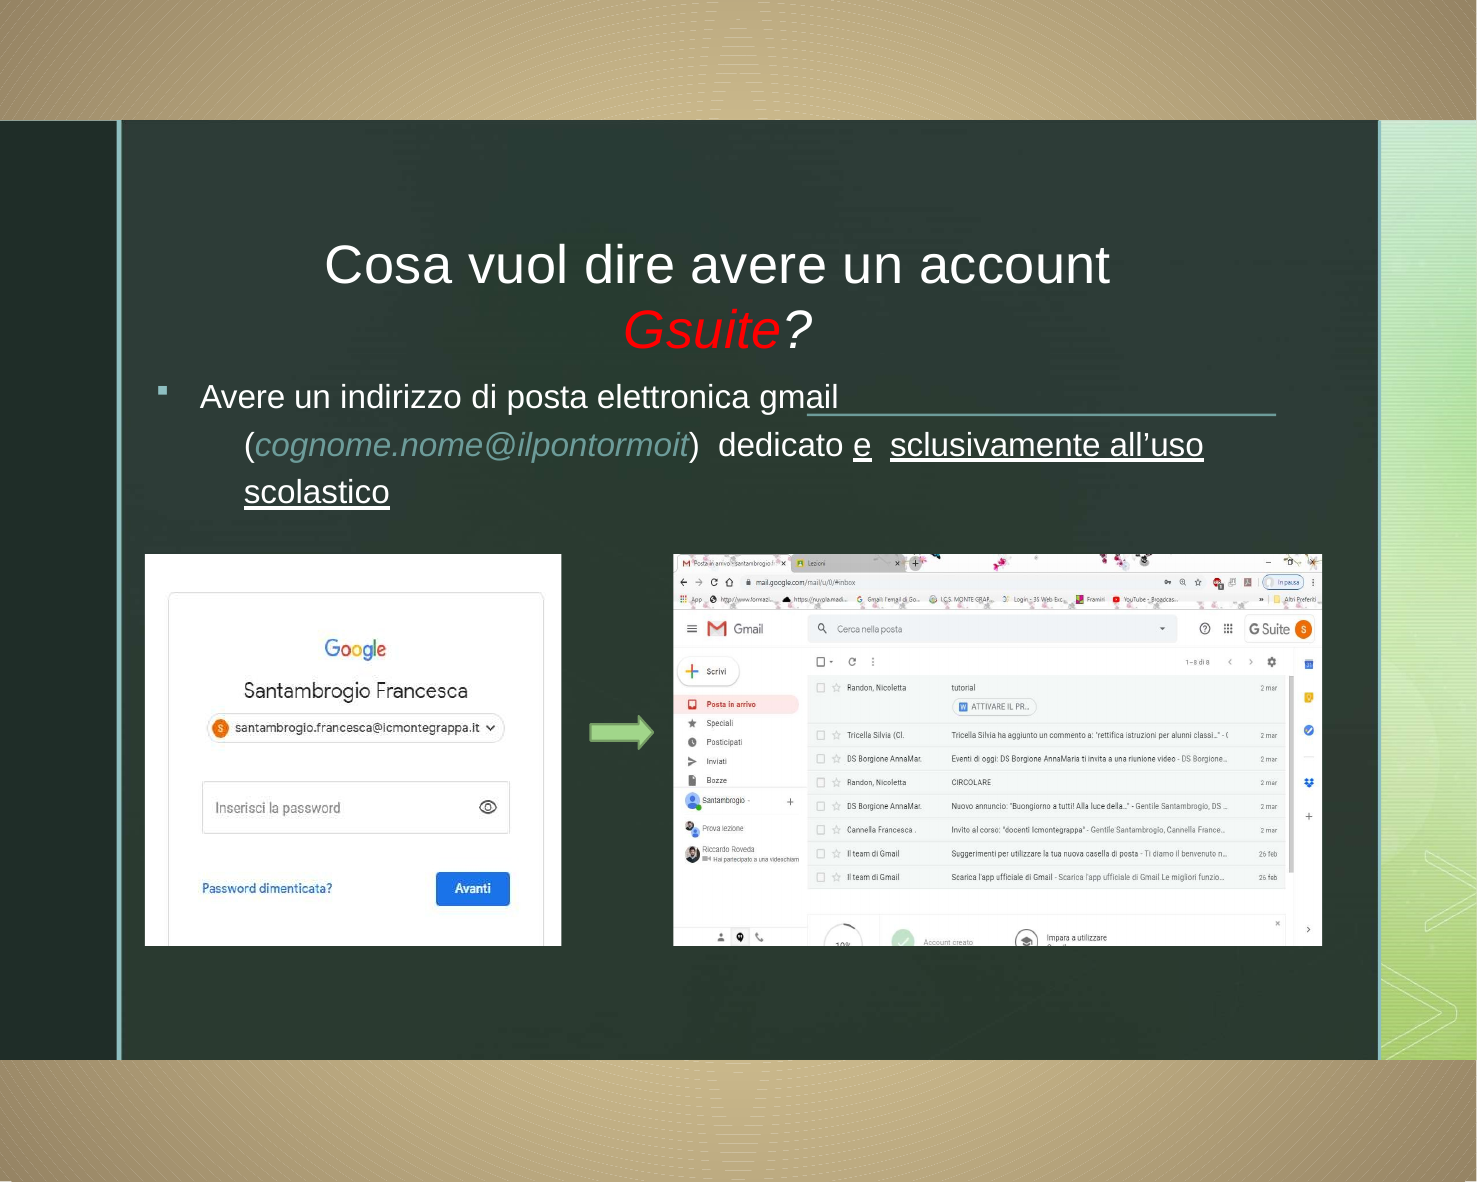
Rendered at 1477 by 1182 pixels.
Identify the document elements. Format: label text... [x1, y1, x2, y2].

text_box [145, 554, 561, 945]
title Cosa vuol dire avere un account Gsuite? [323, 227, 1271, 361]
text_box Avere un indirizzo di posta elettronica gmail (cognome.nome@ilpontormoit) dedicato e sclusivamente all’uso scolastico [152, 365, 1289, 513]
text_box [673, 554, 1322, 945]
text_box [592, 721, 651, 744]
